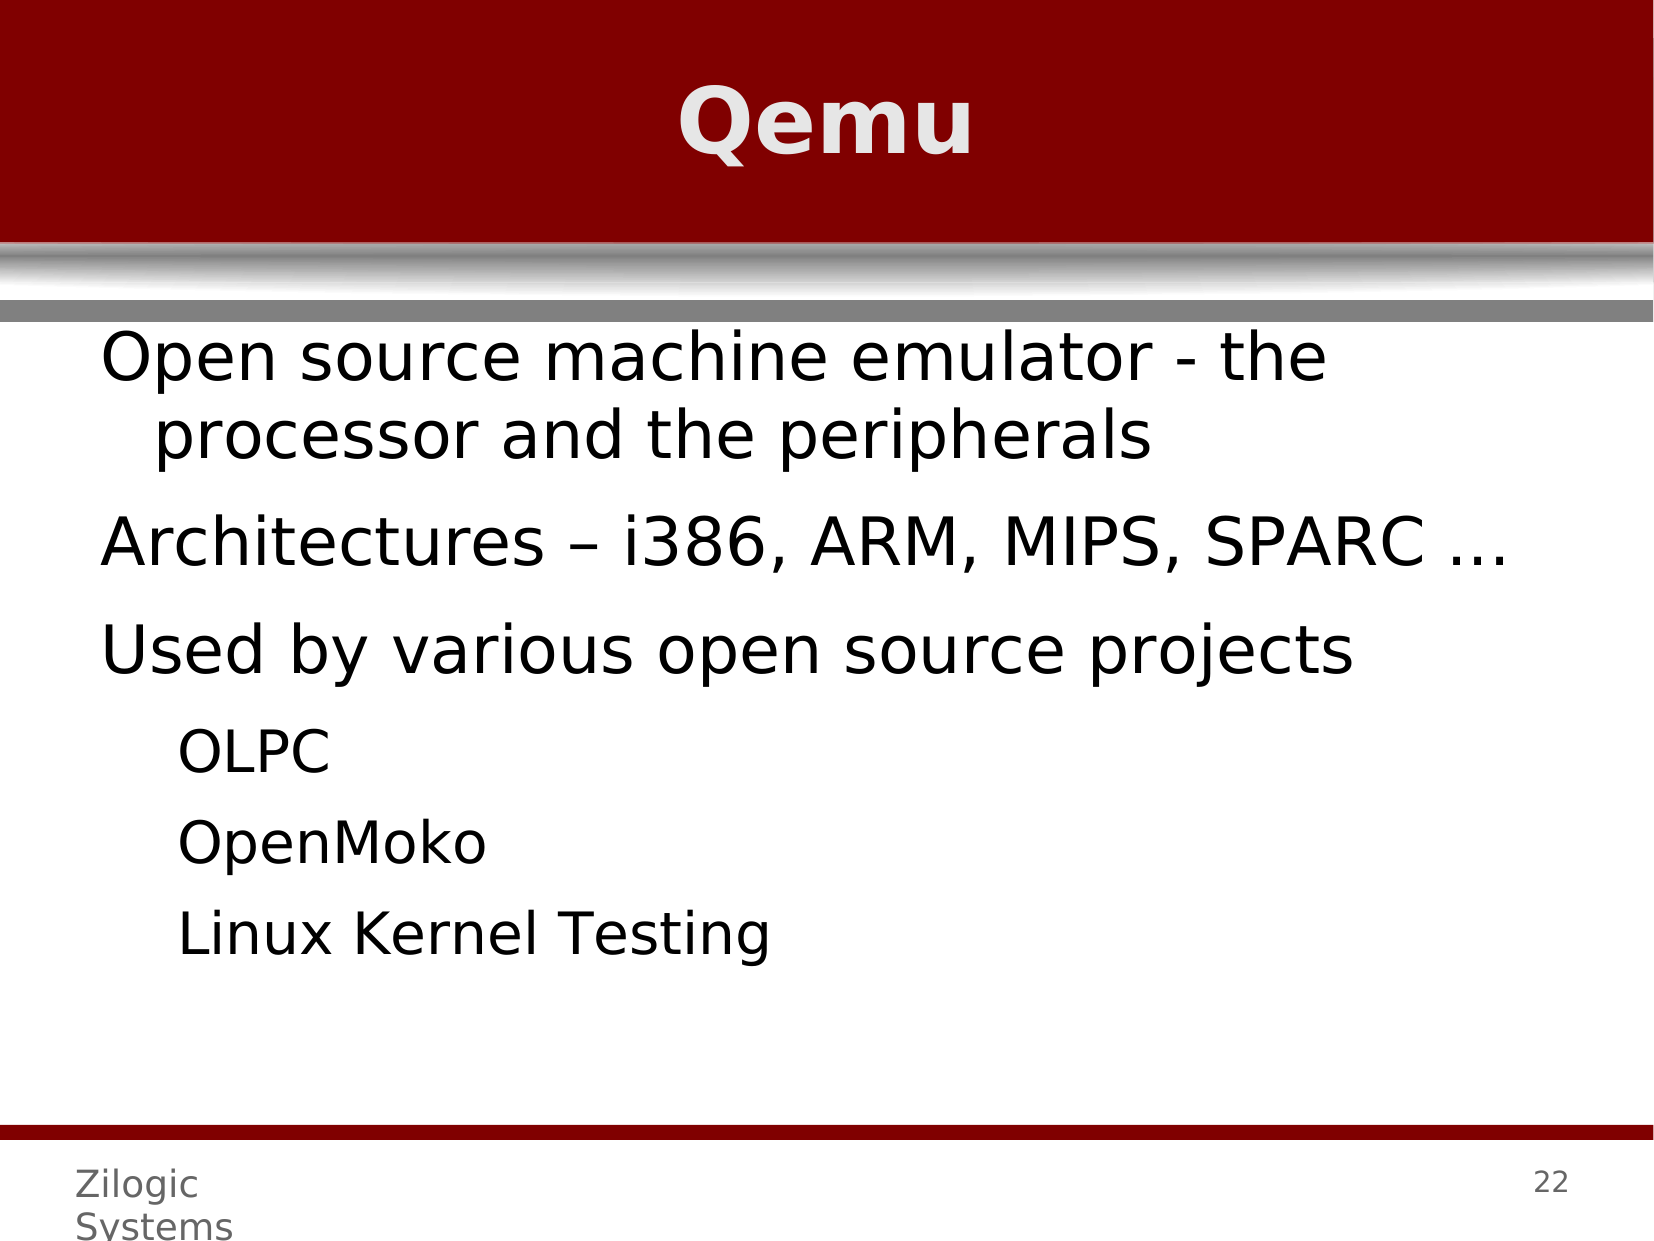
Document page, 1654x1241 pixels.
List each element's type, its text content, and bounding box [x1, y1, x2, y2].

list Open source machine emulator - the processor and the peripherals Architectures – i386, ARM, MIPS, SPARC ... Used by various open source projects OLPC OpenMoko Linux Kernel Testing [82, 318, 1571, 1094]
title Qemu [82, 18, 1571, 226]
